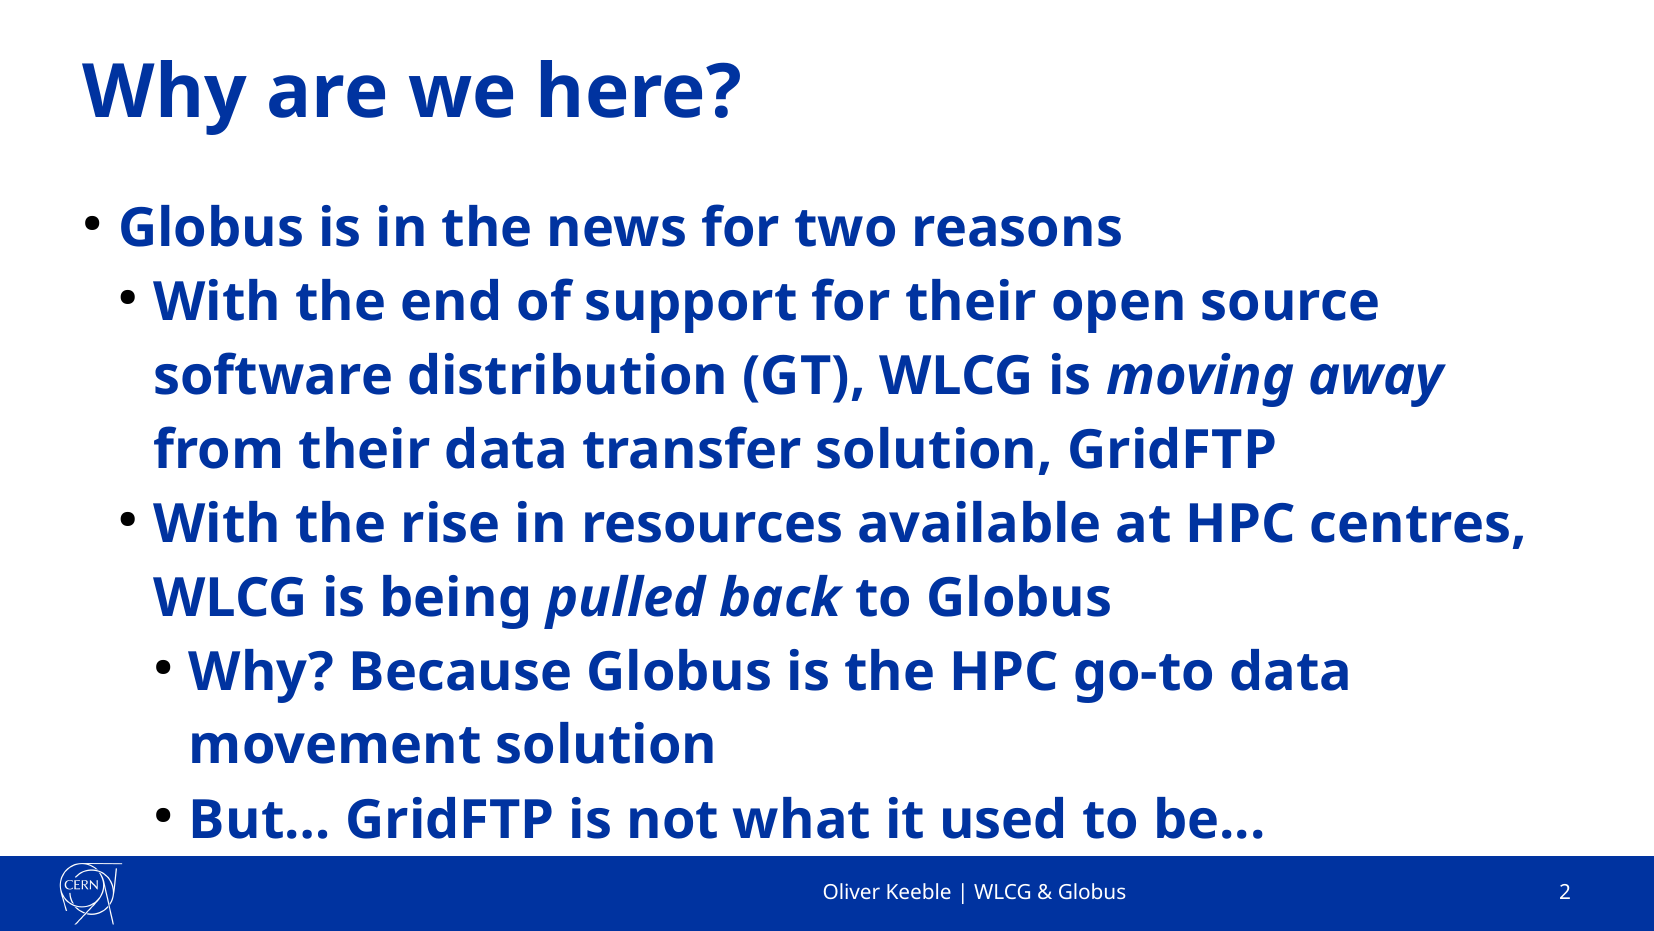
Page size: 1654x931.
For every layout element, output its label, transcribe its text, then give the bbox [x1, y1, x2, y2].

subtitle Globus is in the news for two reasons With the end of support for their open source software distribution (GT), WLCG is moving away from their data transfer solution, GridFTP With the rise in resources available at HPC centres, WLCG is being pulled back to Globus Why? Because Globus is the HPC go-to data movement solution But… GridFTP is not what it used to be... [82, 188, 1571, 803]
picture [56, 859, 127, 928]
title Why are we here? [82, 37, 1571, 188]
